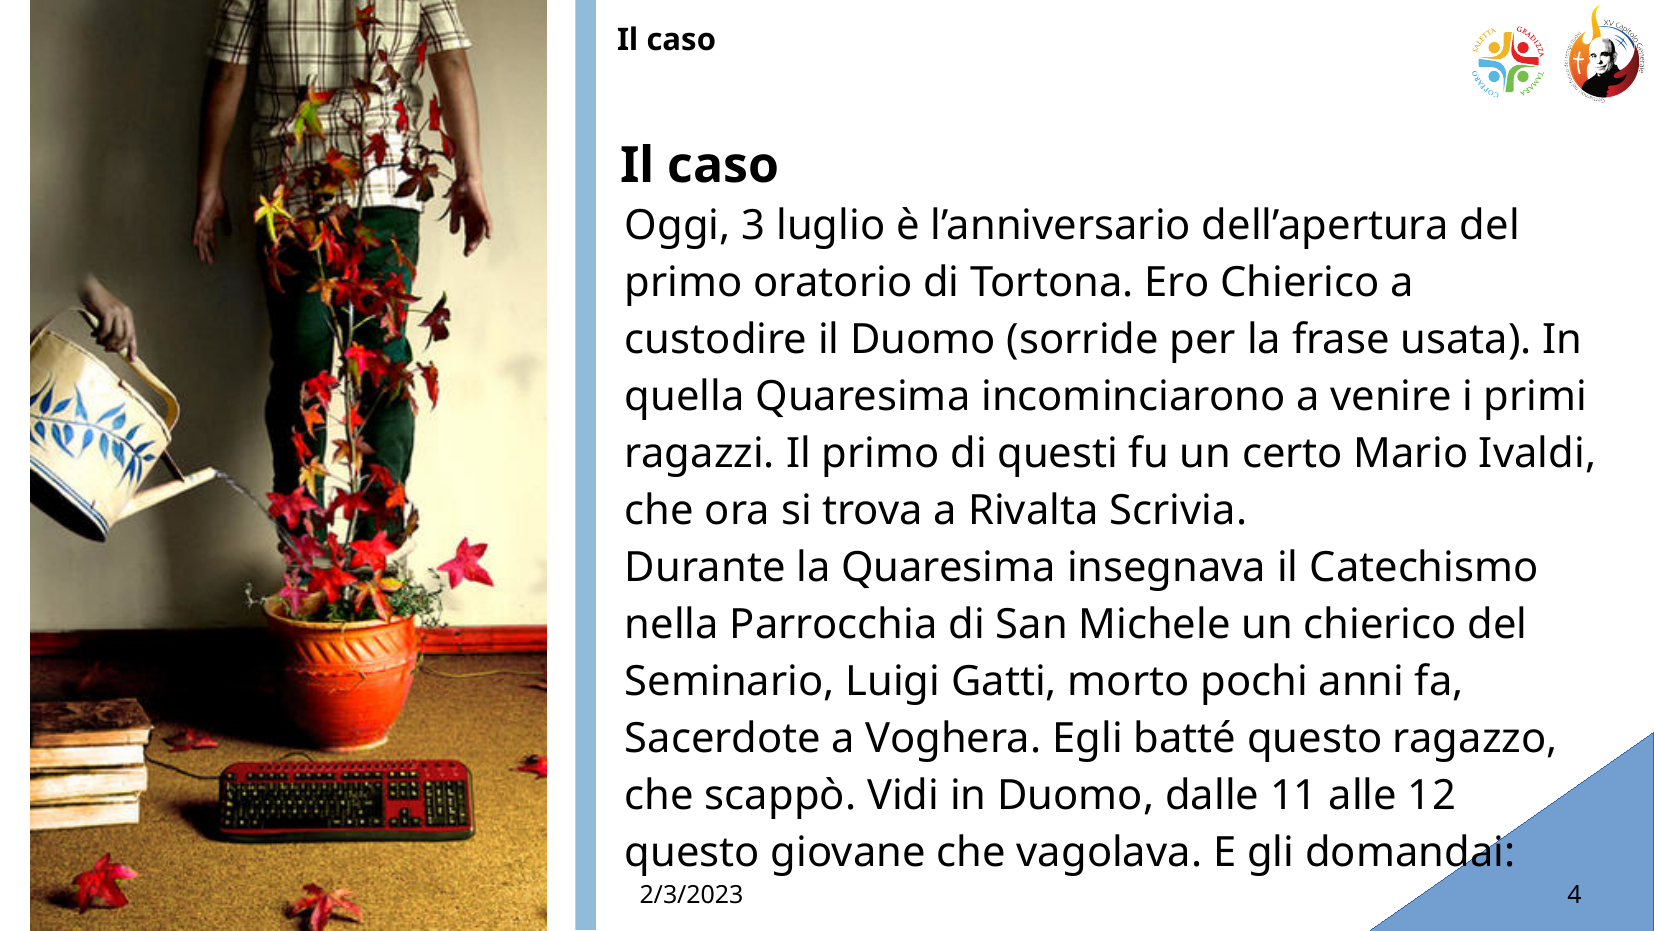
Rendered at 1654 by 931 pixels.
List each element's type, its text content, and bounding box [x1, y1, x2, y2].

subtitle Oggi, 3 luglio è l’anniversario dell’apertura del primo oratorio di Tortona. Ero Chierico a custodire il Duomo (sorride per la frase usata). In quella Quaresima incominciarono a venire i primi ragazzi. Il primo di questi fu un certo Mario Ivaldi, che ora si trova a Rivalta Scrivia. Durante la Quaresima insegnava il Catechismo nella Parrocchia di San Michele un chierico del Seminario, Luigi Gatti, morto pochi anni fa, Sacerdote a Voghera. Egli batté questo ragazzo, che scappò. Vidi in Duomo, dalle 11 alle 12 questo giovane che vagolava. E gli domandai: [624, 201, 1602, 859]
picture [1563, 4, 1646, 103]
text_box Il caso [602, 9, 1335, 63]
picture [30, 0, 547, 931]
title Il caso [620, 129, 1617, 201]
